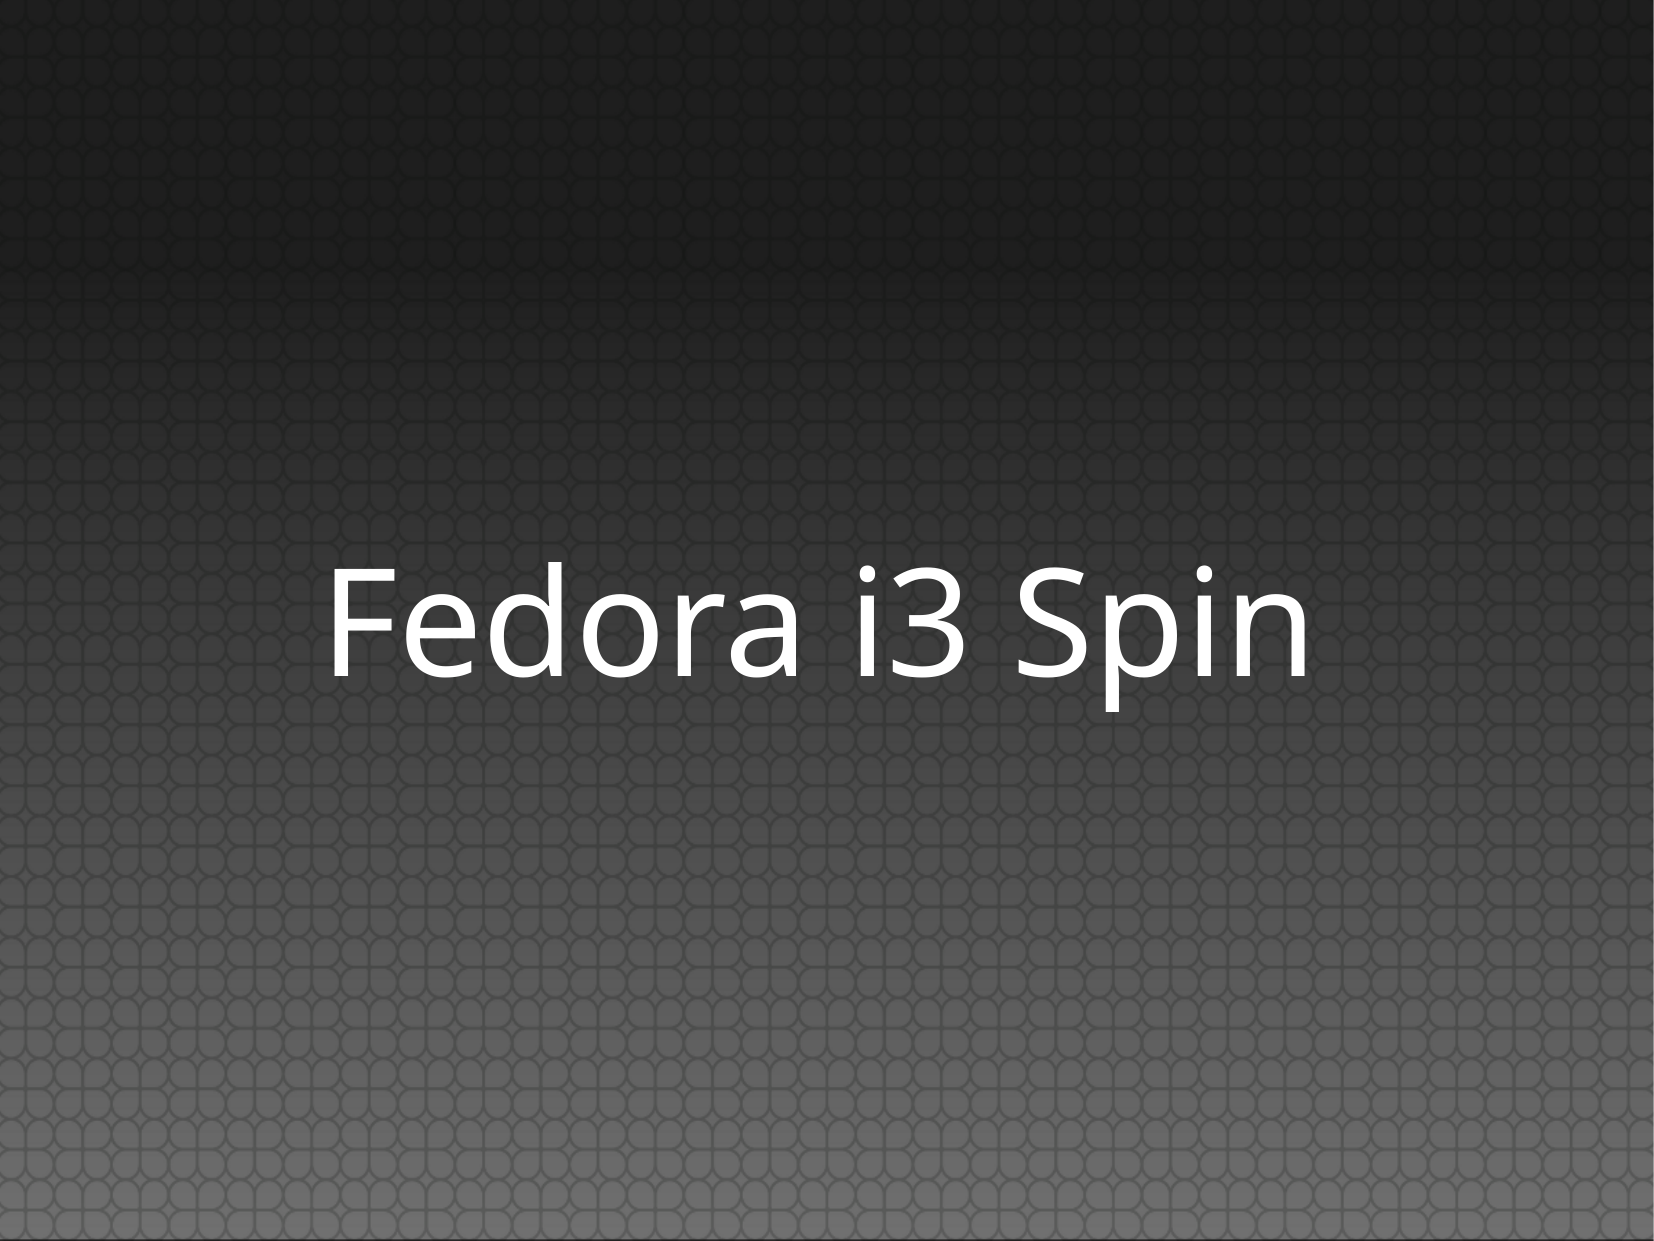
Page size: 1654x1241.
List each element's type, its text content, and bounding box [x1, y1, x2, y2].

title Fedora i3 Spin [75, 525, 1564, 713]
picture [0, 0, 1654, 1241]
